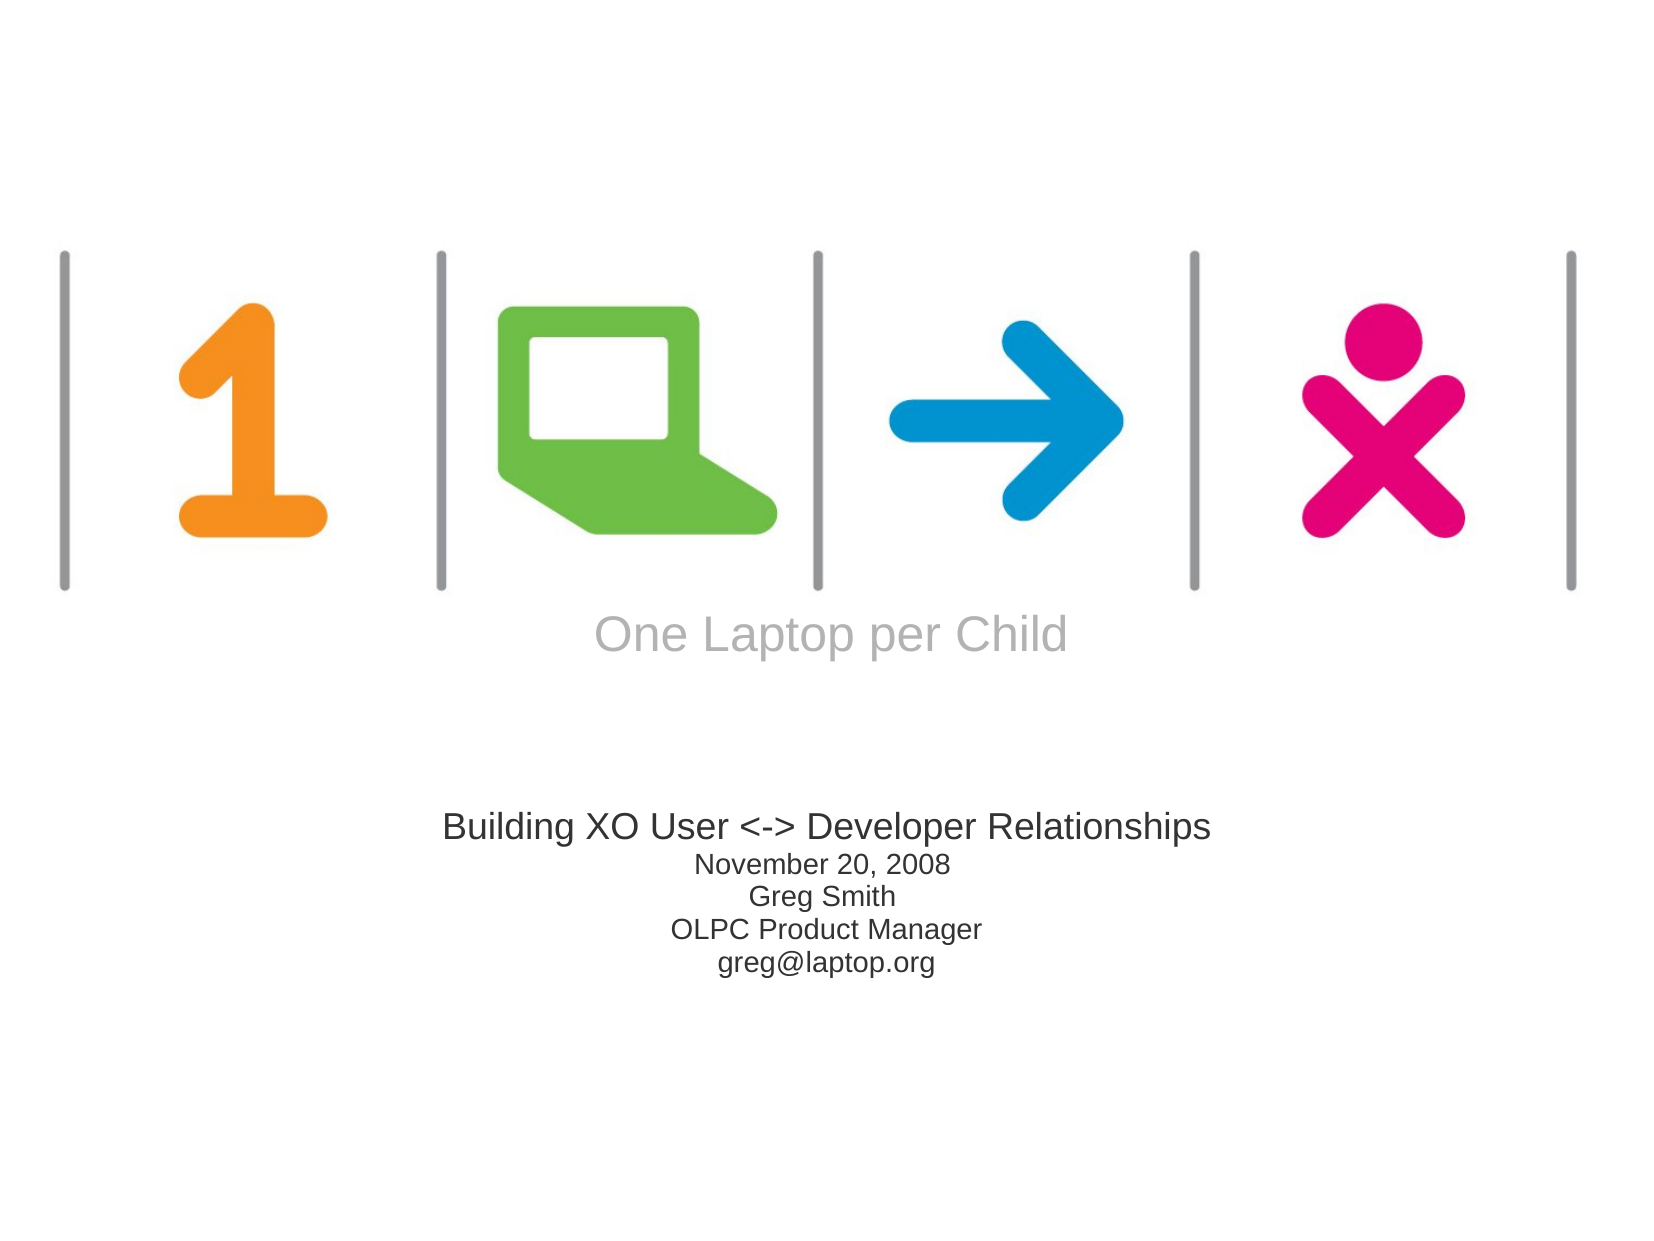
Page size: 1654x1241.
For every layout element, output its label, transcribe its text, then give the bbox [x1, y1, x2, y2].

text_box One Laptop per Child [579, 597, 1084, 670]
text_box Building XO User <-> Developer Relationships November 20, 2008 Greg Smith OLPC Product Manager greg@laptop.org [0, 721, 1654, 951]
picture [0, 171, 1654, 676]
